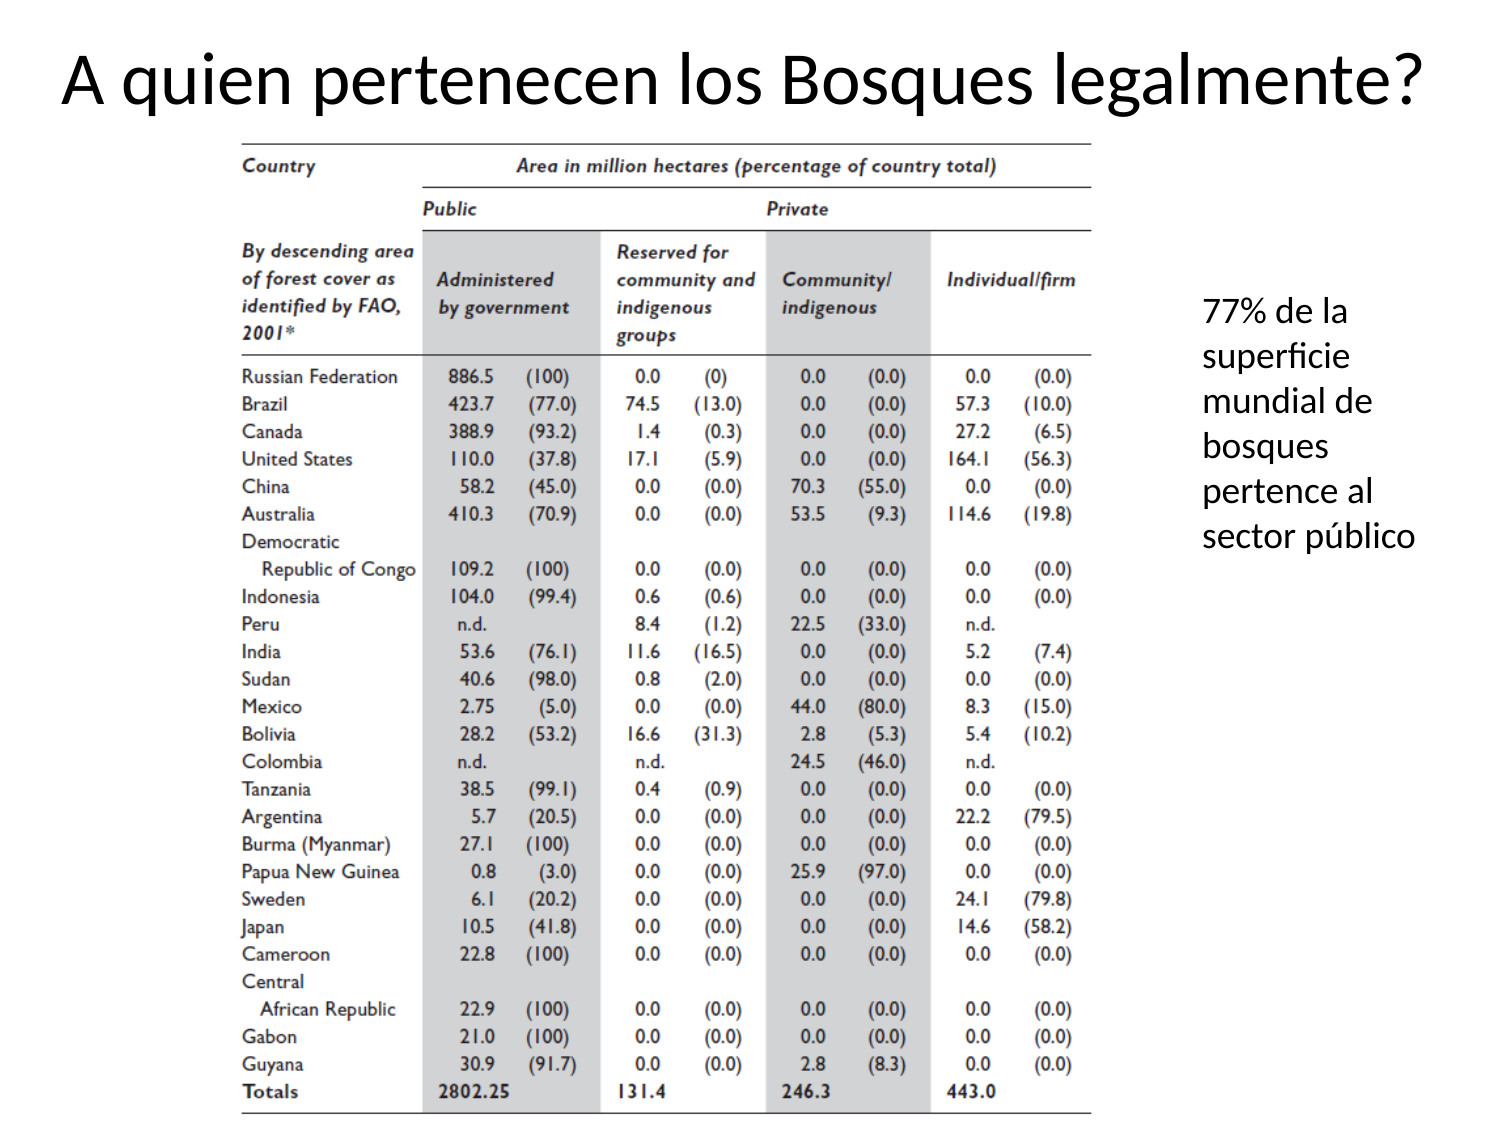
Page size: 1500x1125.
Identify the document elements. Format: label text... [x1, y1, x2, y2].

title A quien pertenecen los Bosques legalmente? [17, 3, 1471, 145]
text_box 77% de la superficie mundial de bosques pertence al sector público [1187, 278, 1459, 567]
picture [234, 141, 1098, 1118]
